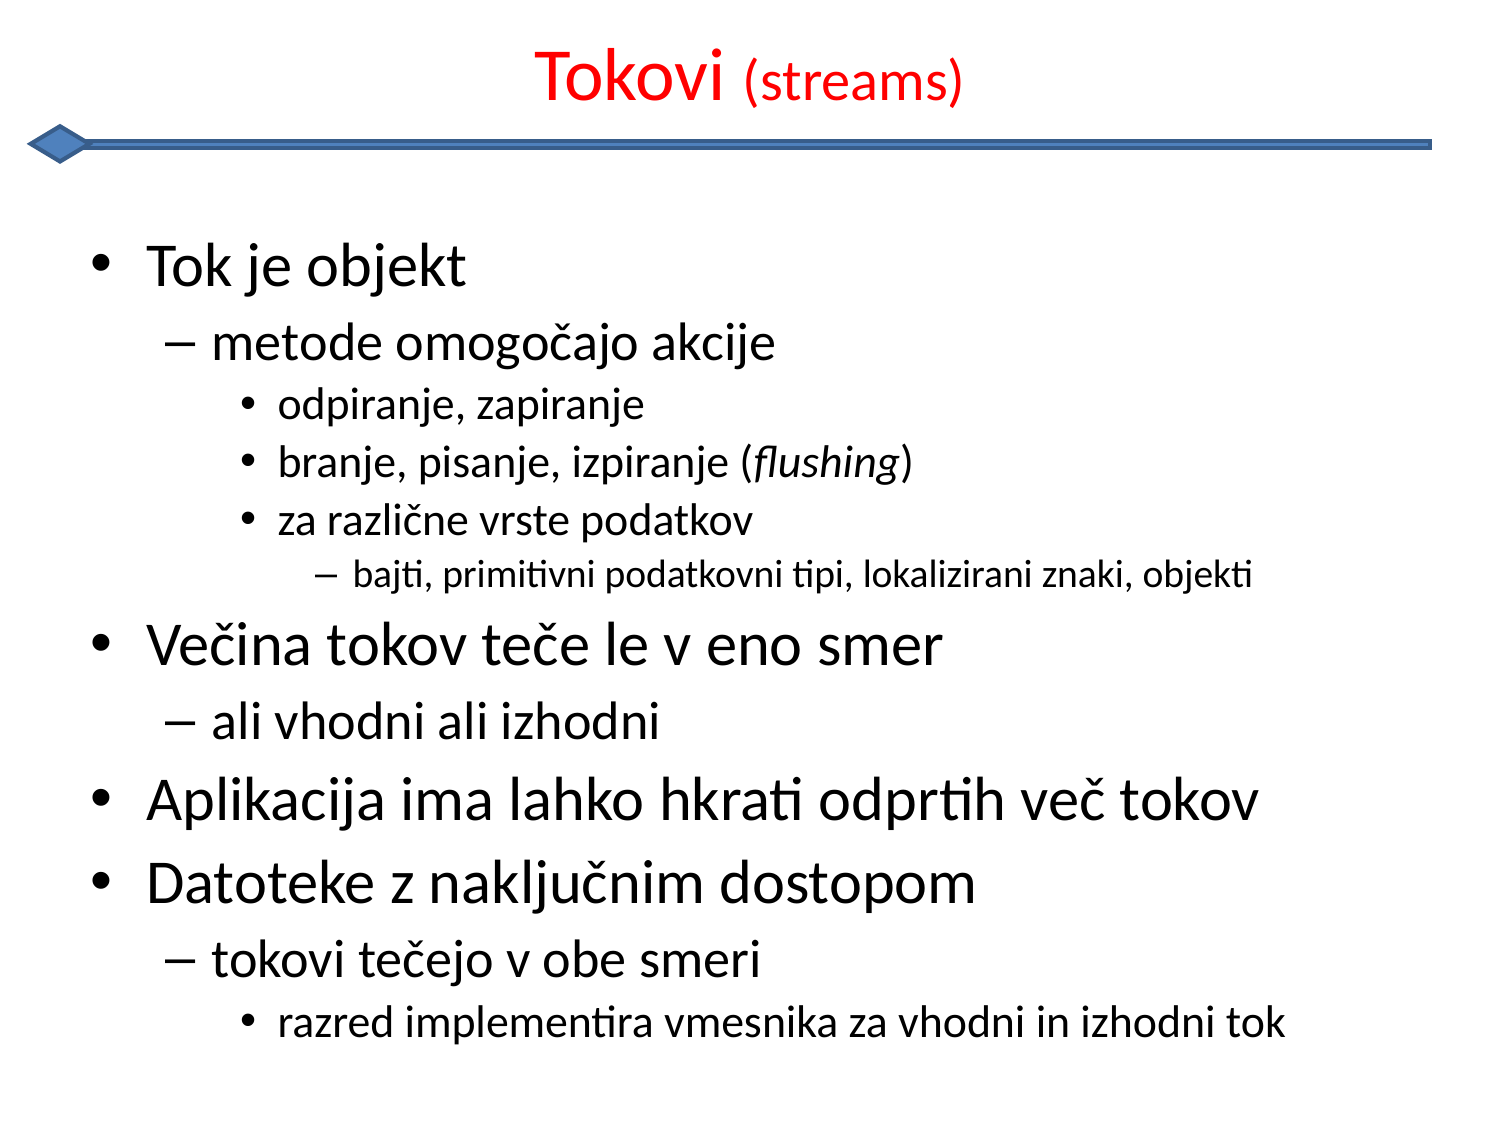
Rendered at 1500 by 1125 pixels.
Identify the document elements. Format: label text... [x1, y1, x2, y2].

list Tok je objekt metode omogočajo akcije odpiranje, zapiranje branje, pisanje, izpiranje (flushing) za različne vrste podatkov bajti, primitivni podatkovni tipi, lokalizirani znaki, objekti Večina tokov teče le v eno smer ali vhodni ali izhodni Aplikacija ima lahko hkrati odprtih več tokov Datoteke z naključnim dostopom tokovi tečejo v obe smeri razred implementira vmesnika za vhodni in izhodni tok [75, 224, 1426, 1063]
title Tokovi (streams) [0, 0, 1500, 141]
